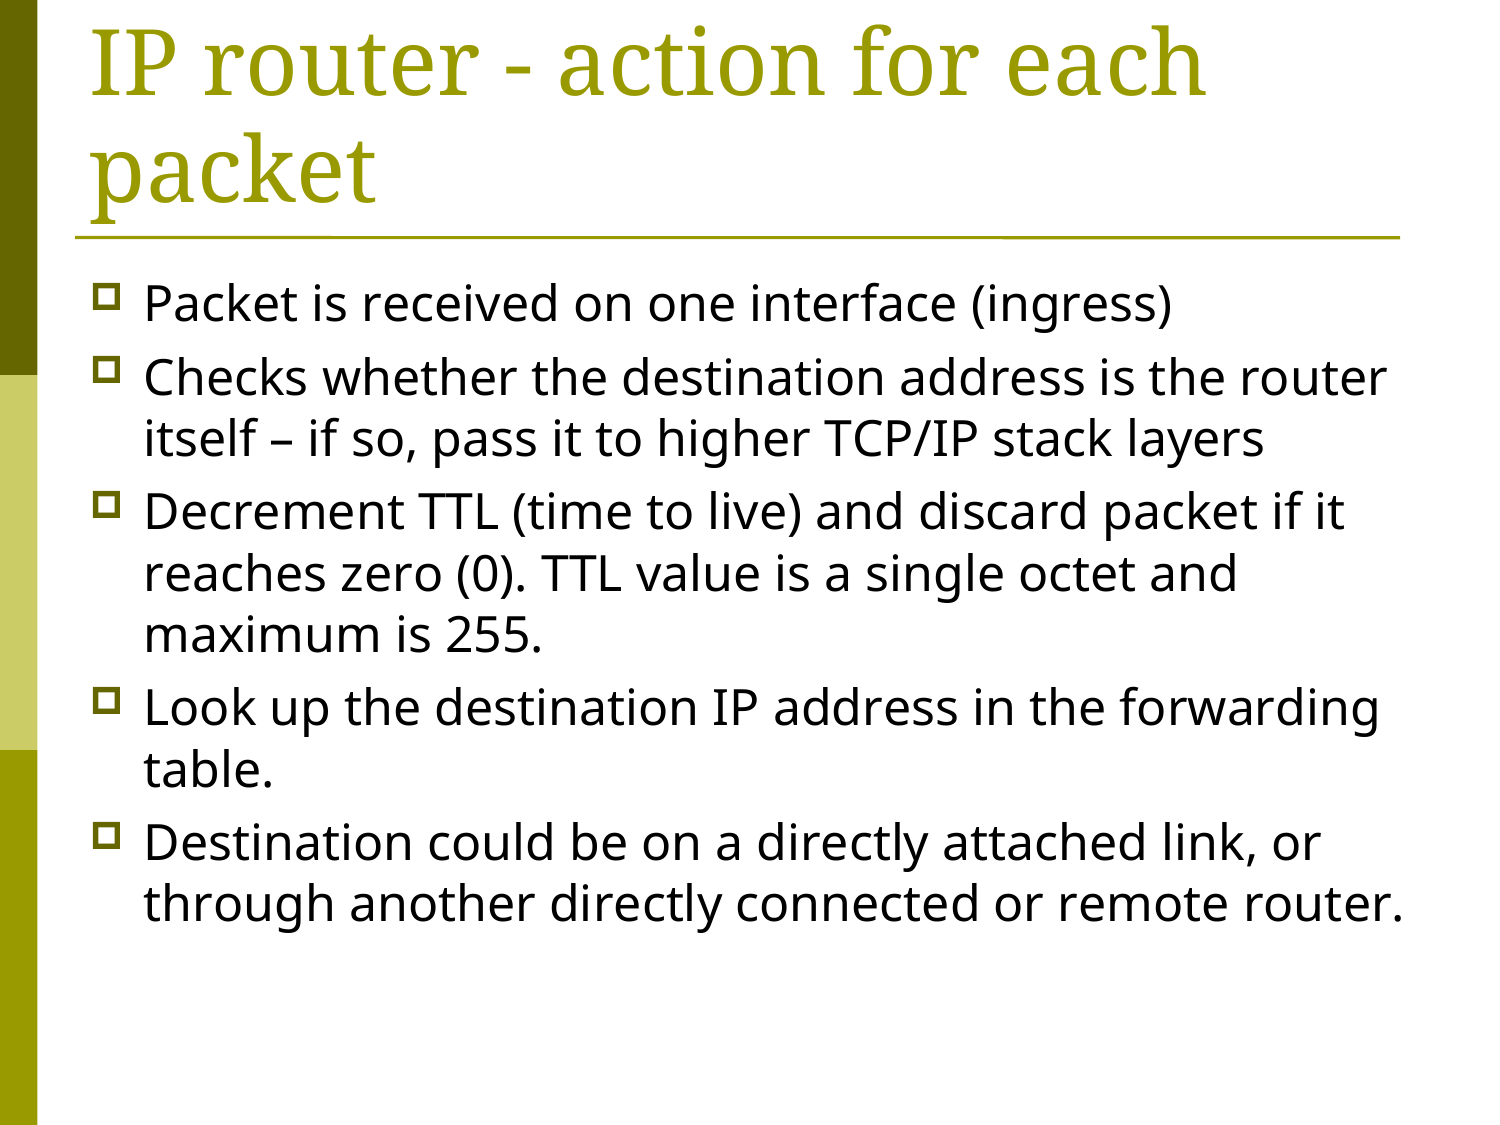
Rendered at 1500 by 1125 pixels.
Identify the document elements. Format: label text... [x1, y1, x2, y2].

list Packet is received on one interface (ingress) Checks whether the destination address is the router itself – if so, pass it to higher TCP/IP stack layers Decrement TTL (time to live) and discard packet if it reaches zero (0). TTL value is a single octet and maximum is 255. Look up the destination IP address in the forwarding table. Destination could be on a directly attached link, or through another directly connected or remote router. [75, 262, 1426, 1063]
title IP router - action for each packet [75, 0, 1426, 233]
